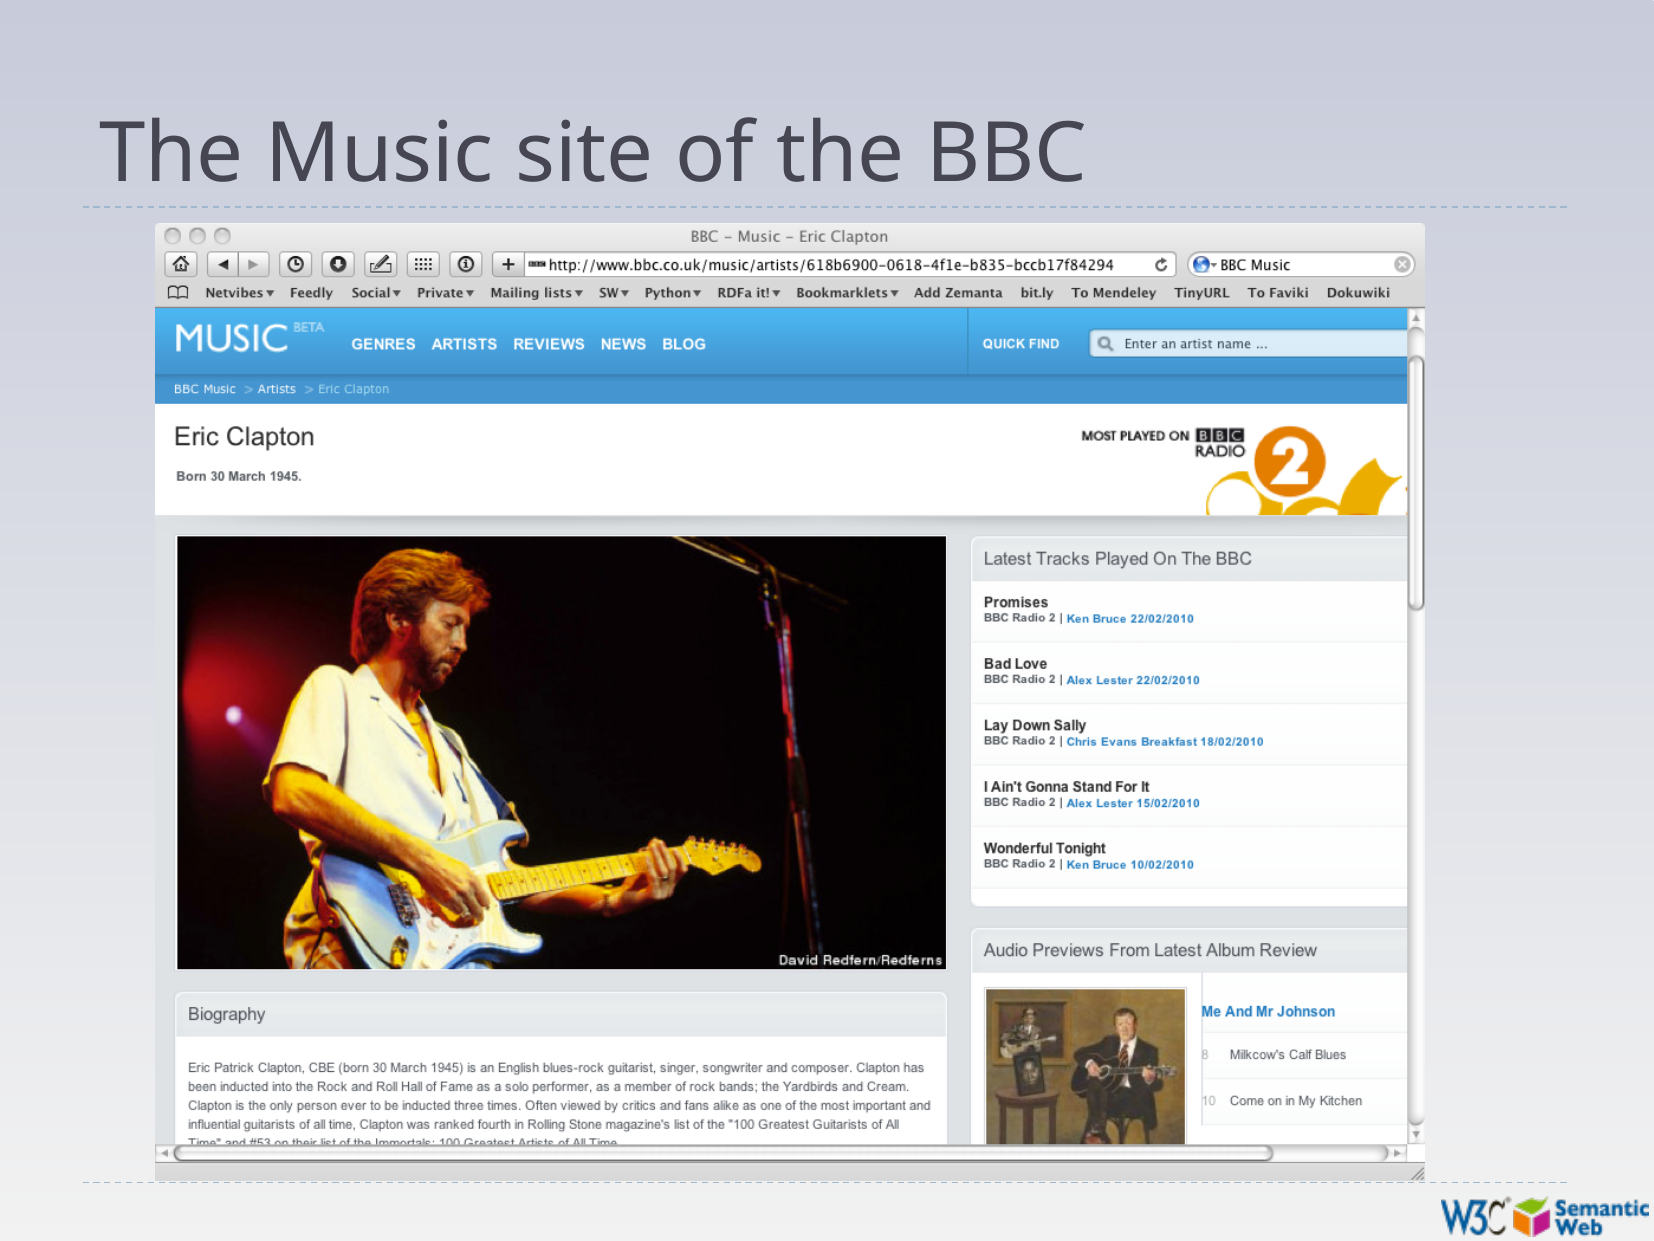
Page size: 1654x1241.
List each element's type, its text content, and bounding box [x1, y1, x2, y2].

picture [1441, 1195, 1649, 1237]
title The Music site of the BBC [82, 41, 1572, 207]
picture [155, 223, 1425, 1181]
